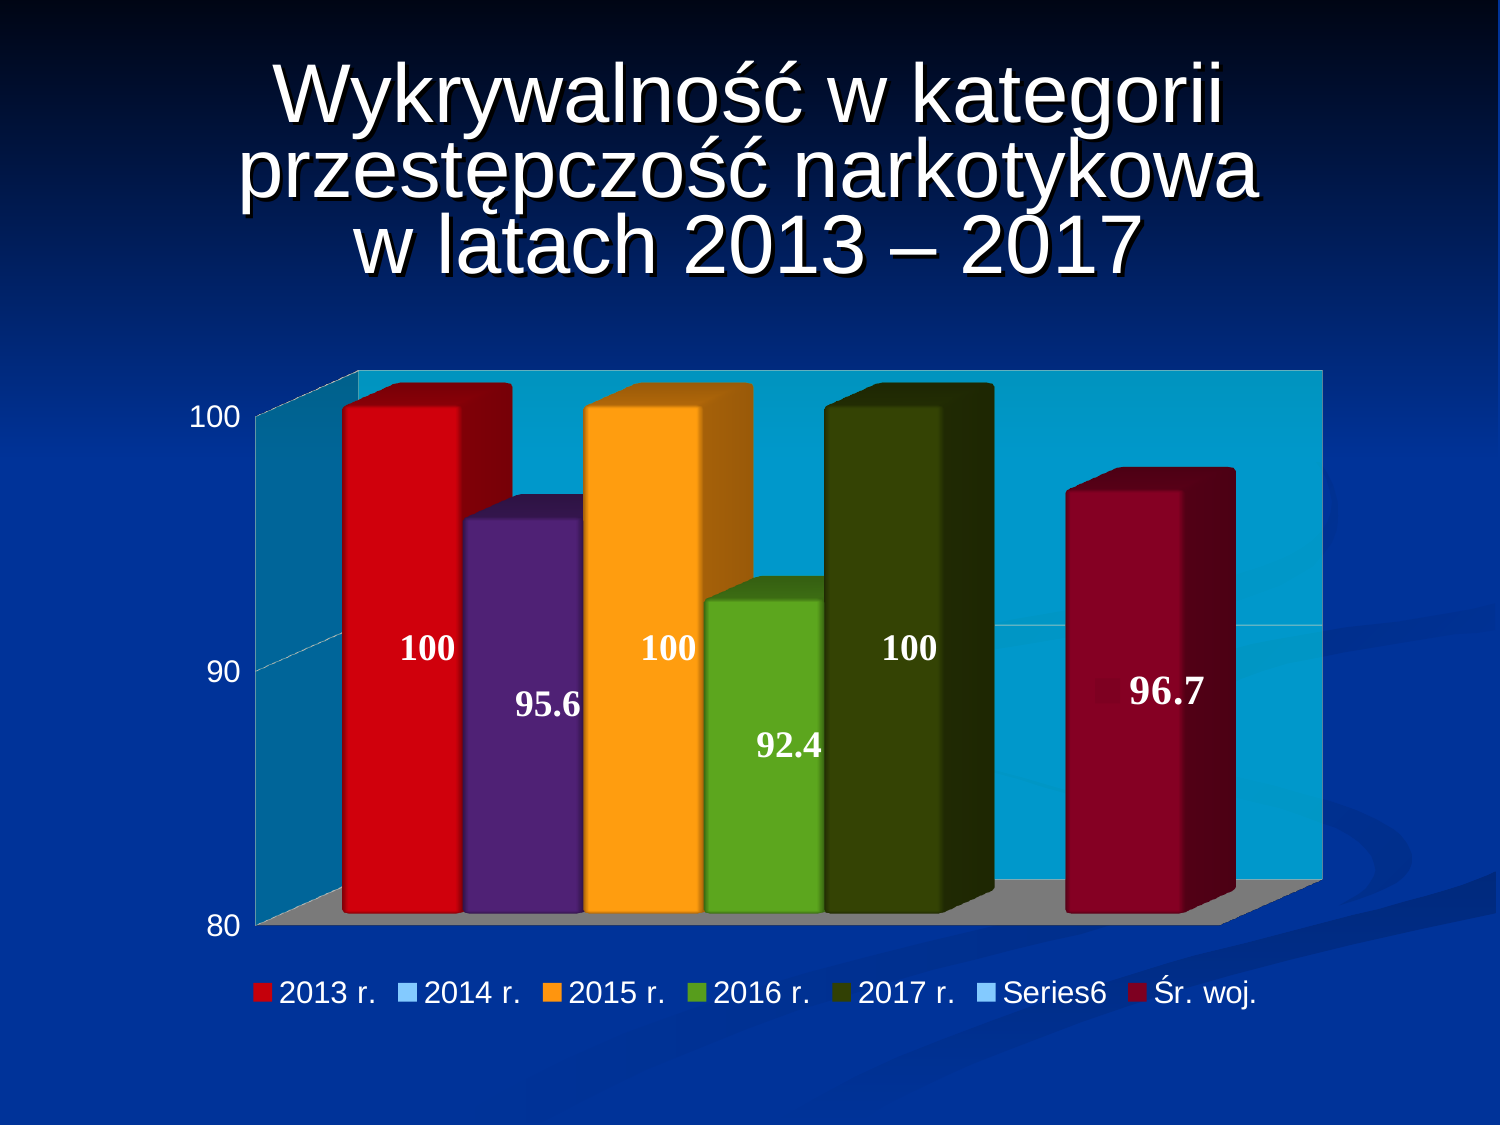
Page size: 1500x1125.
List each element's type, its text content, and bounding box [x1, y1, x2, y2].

chart [165, 355, 1347, 1016]
title Wykrywalność w kategorii przestępczość narkotykowa w latach 2013 – 2017 [75, 107, 1424, 343]
